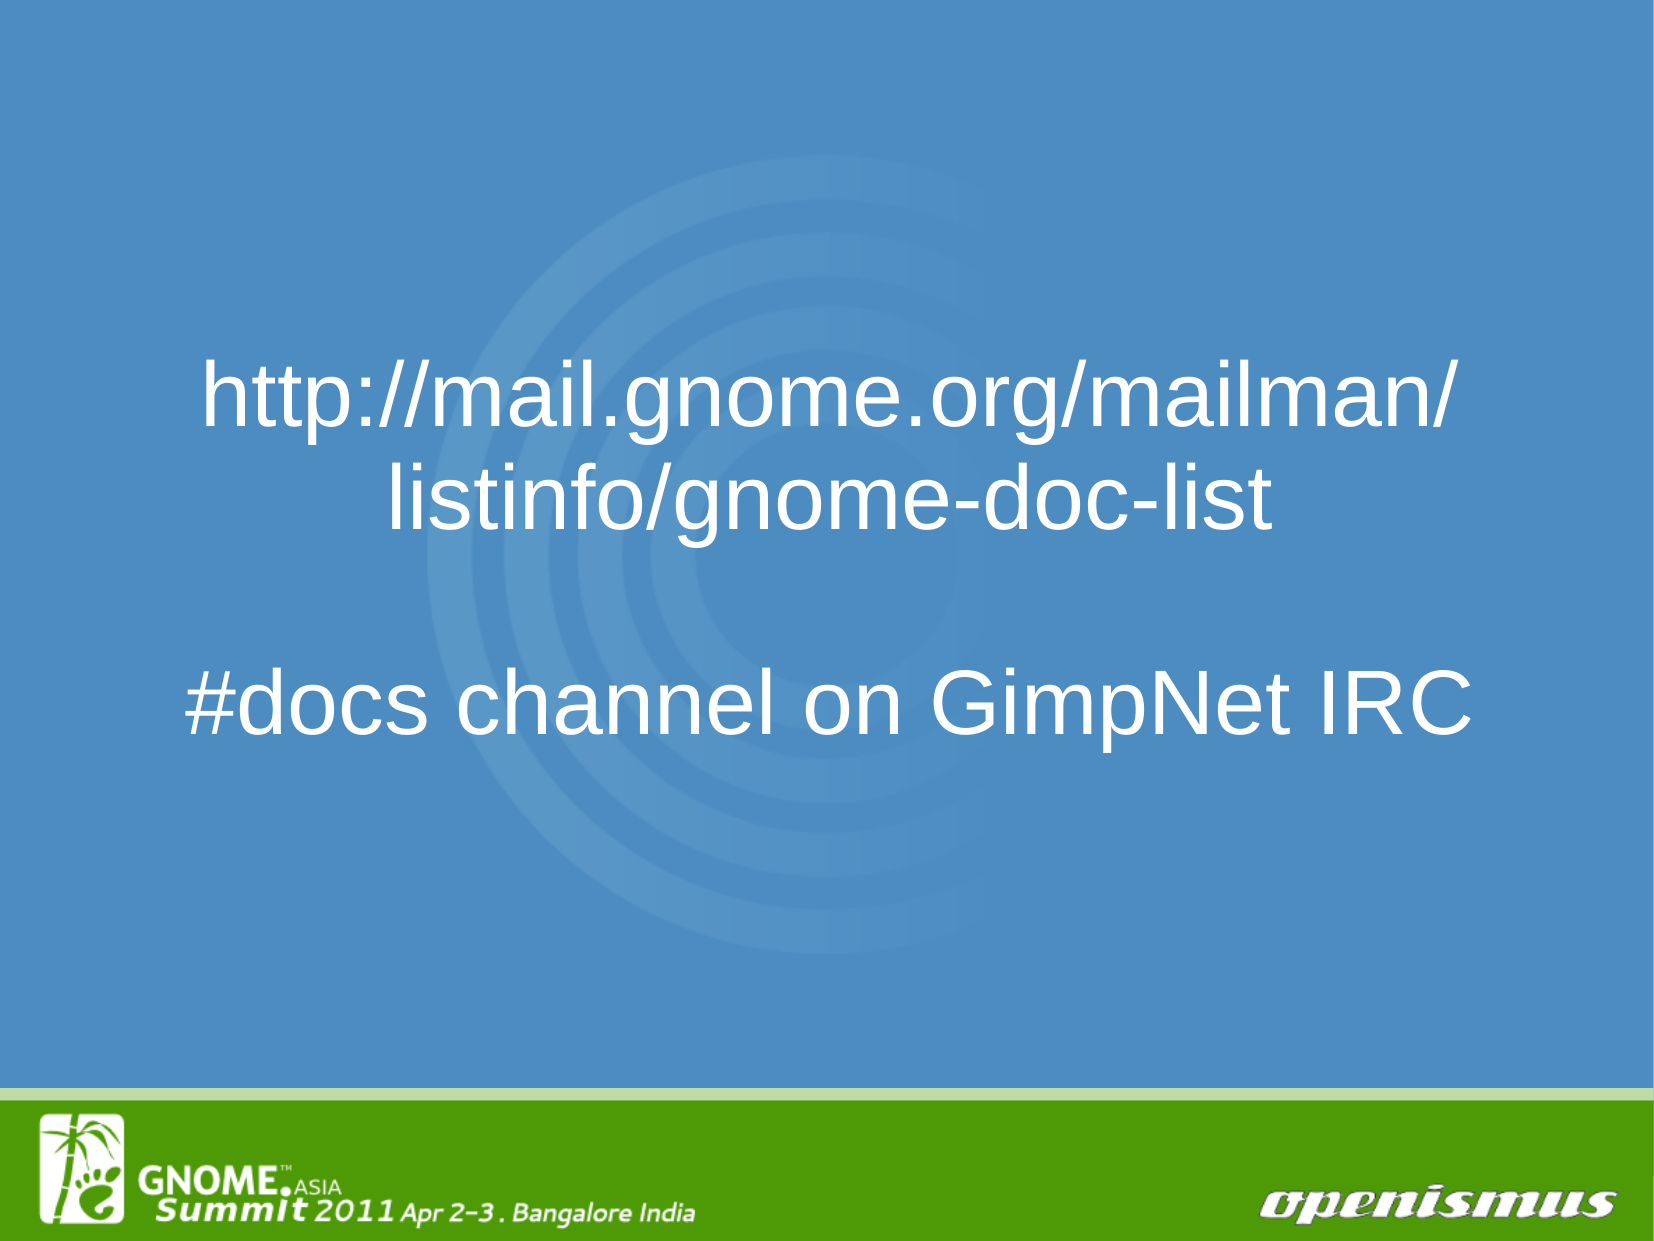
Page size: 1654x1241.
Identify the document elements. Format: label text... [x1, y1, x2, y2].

picture [0, 0, 1654, 1241]
title http://mail.gnome.org/mailman/ listinfo/gnome-doc-list #docs channel on GimpNet IRC [120, 343, 1542, 754]
